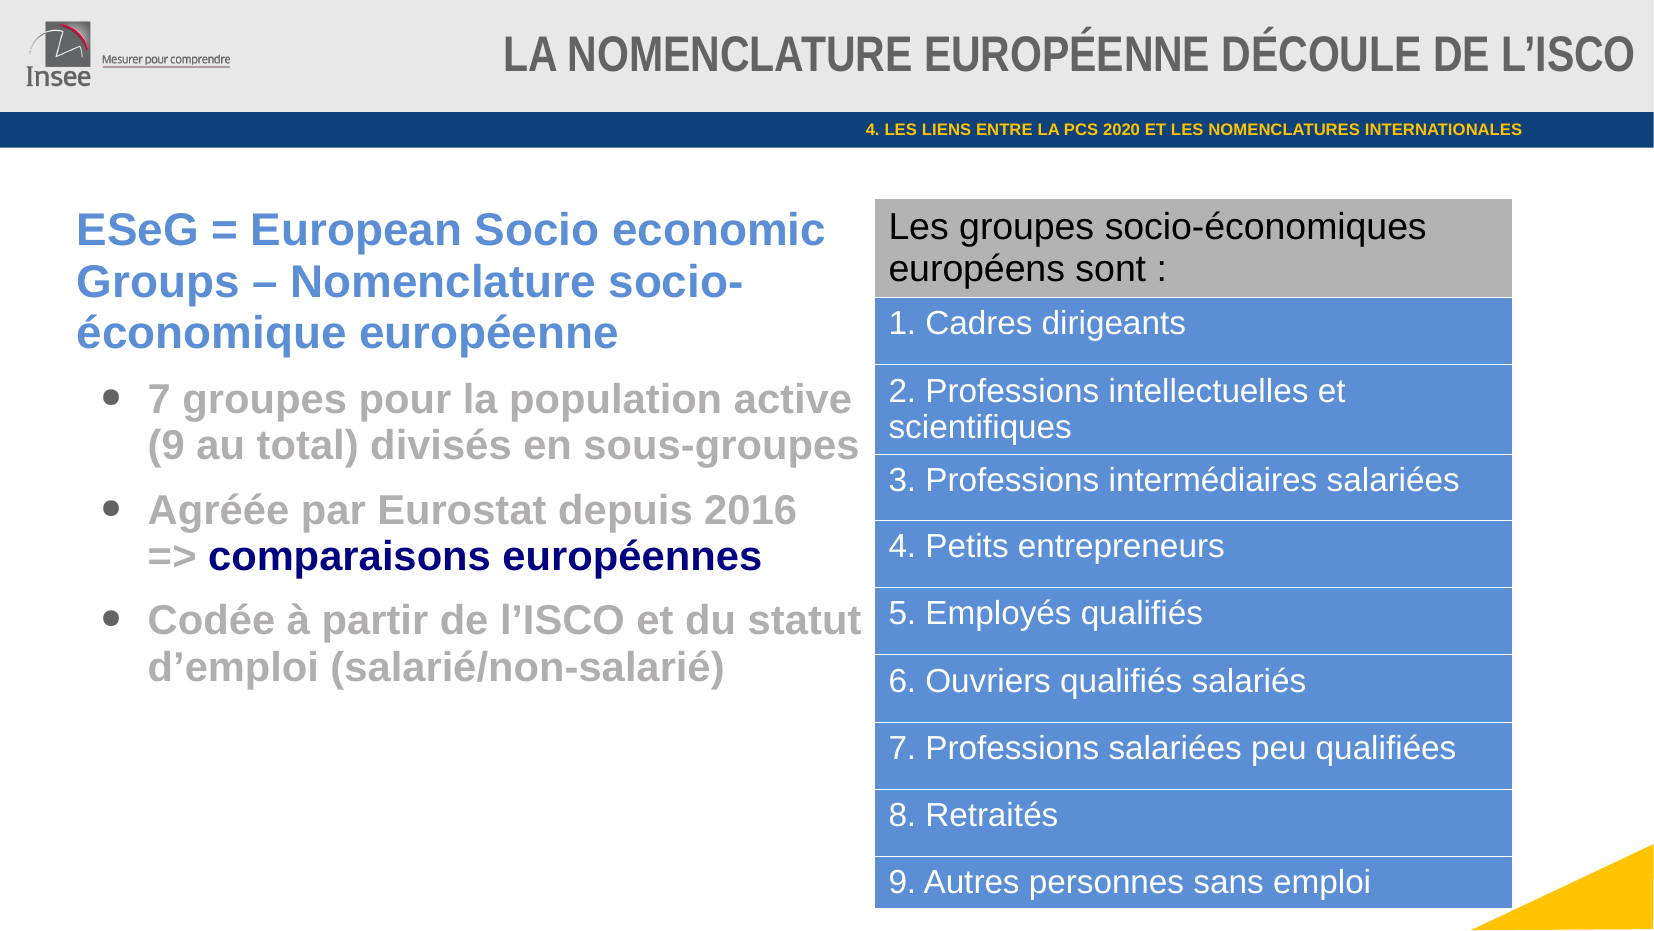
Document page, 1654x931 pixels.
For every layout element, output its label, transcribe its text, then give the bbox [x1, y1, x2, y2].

table_cell 5. Employés qualifiés [875, 588, 1512, 654]
table_cell 1. Cadres dirigeants [875, 298, 1512, 364]
table_cell 9. Autres personnes sans emploi [875, 857, 1512, 908]
table_cell 7. Professions salariées peu qualifiées [875, 723, 1512, 789]
table_cell 3. Professions intermédiaires salariées [875, 455, 1512, 520]
table_cell 4. Petits entrepreneurs [875, 521, 1512, 587]
table_cell 2. Professions intellectuelles et scientifiques [875, 365, 1512, 454]
title La nomenclature européenne découle de l’ISCO [200, 0, 1648, 107]
picture [23, 0, 200, 54]
table_header Les groupes socio-économiques européens sont : [875, 199, 1512, 297]
table_cell 8. Retraités [875, 790, 1512, 856]
table_cell 6. Ouvriers qualifiés salariés [875, 655, 1512, 722]
list ESeG = European Socio economic Groups – Nomenclature socio-économique européenne 7 groupes pour la population active (9 au total) divisés en sous-groupes Agréée par Eurostat depuis 2016 => comparaisons européennes Codée à partir de l’ISCO et du statut d’emploi (salarié/non-salarié) [0, 54, 881, 866]
